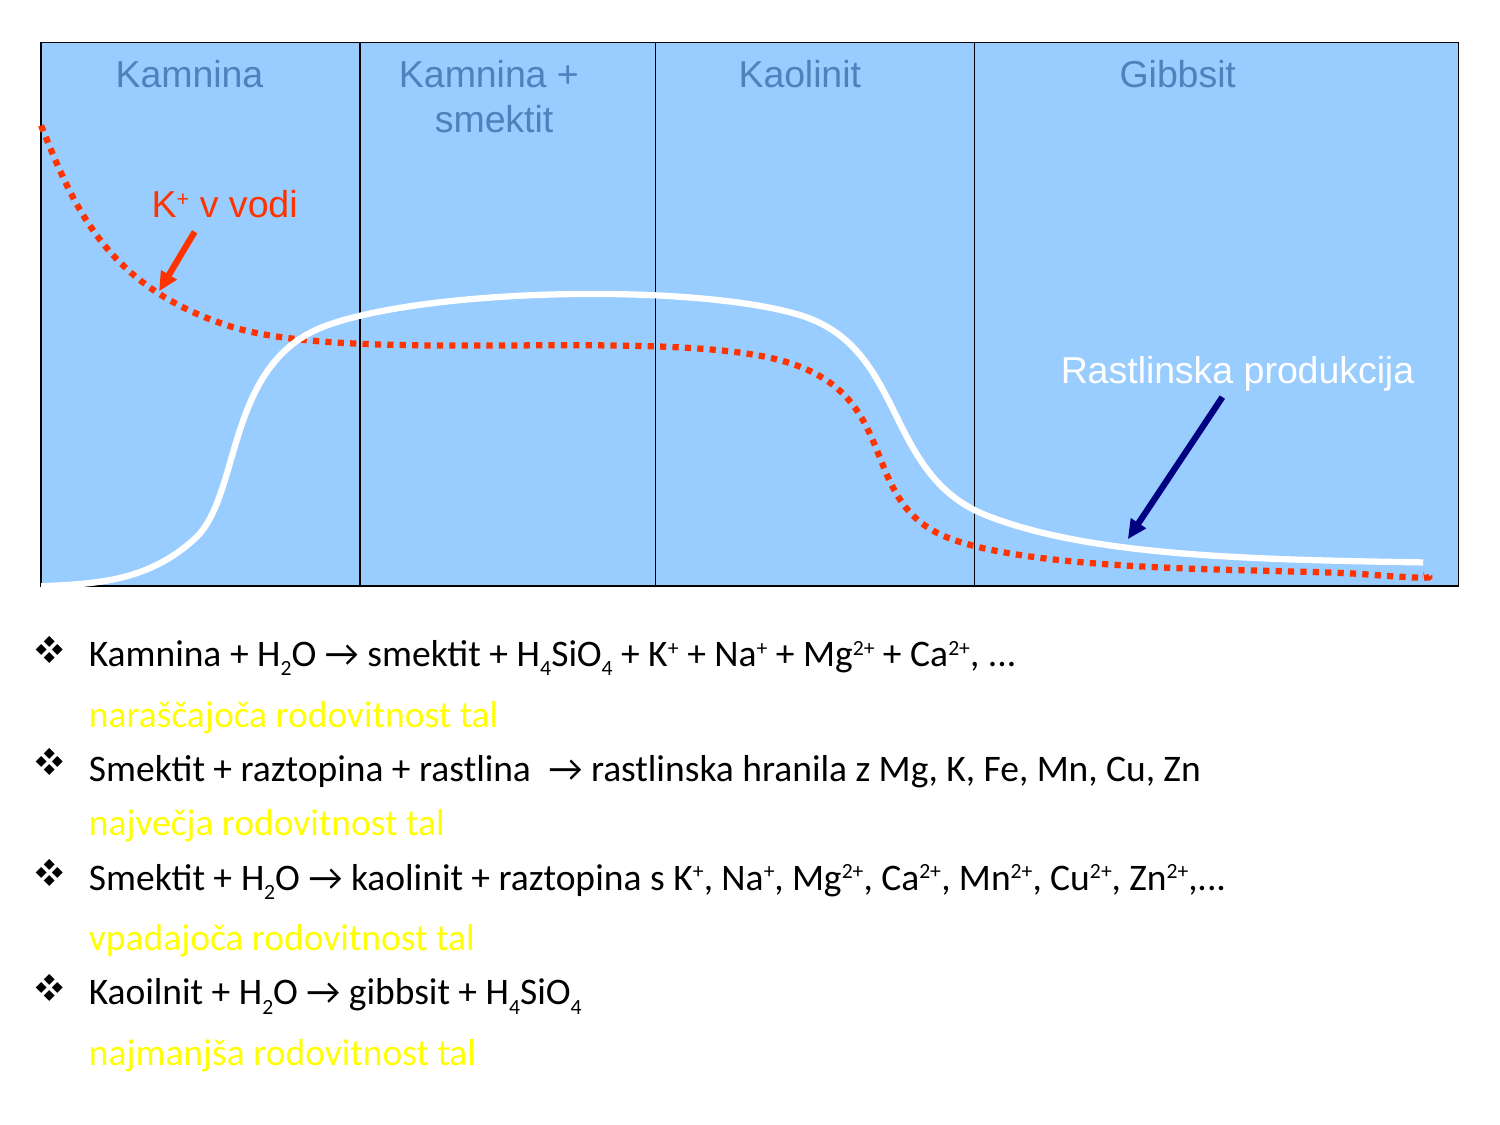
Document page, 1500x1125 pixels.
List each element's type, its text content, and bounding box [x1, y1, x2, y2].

text_box Rastlinska produkcija [1046, 337, 1430, 399]
text_box K+ v vodi [136, 172, 313, 234]
text_box Gibbsit [1104, 42, 1251, 104]
text_box [361, 42, 655, 312]
list Kamnina + H2O → smektit + H4SiO4 + K+ + Na+ + Mg2+ + Ca2+, ... naraščajoča rodovitnost tal Smektit + raztopina + rastlina → rastlinska hranila z Mg, K, Fe, Mn, Cu, Zn največja rodovitnost tal Smektit + H2O → kaolinit + raztopina s K+, Na+, Mg2+, Ca2+, Mn2+, Cu2+, Zn2+,... vpadajoča rodovitnost tal Kaoilnit + H2O → gibbsit + H4SiO4 najmanjša rodovitnost tal [17, 621, 1500, 1125]
text_box [41, 42, 360, 583]
text_box [361, 298, 655, 586]
text_box Kaolinit [723, 42, 876, 104]
text_box [975, 42, 1459, 586]
text_box [656, 299, 974, 586]
text_box [656, 42, 974, 505]
text_box [100, 320, 359, 586]
text_box Kamnina [100, 42, 278, 104]
text_box Kamnina + smektit [384, 42, 605, 149]
